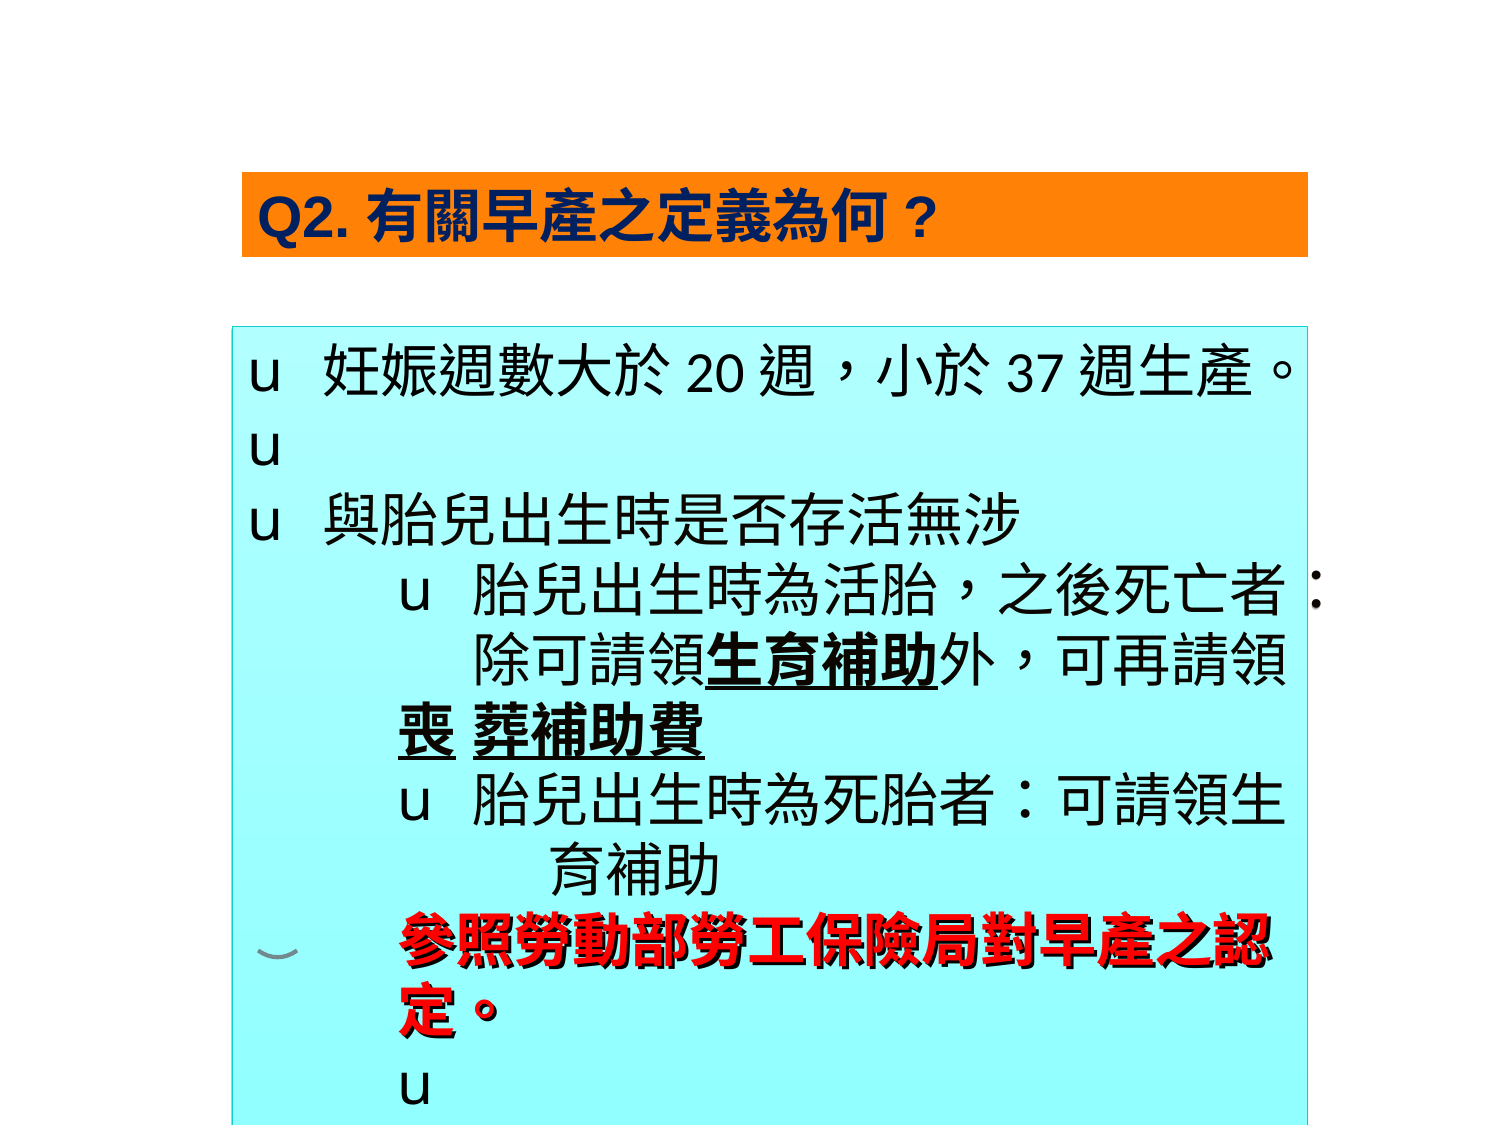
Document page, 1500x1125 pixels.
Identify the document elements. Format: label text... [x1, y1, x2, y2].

text_box 妊娠週數大於20週，小於37週生產。 與胎兒出生時是否存活無涉 胎兒出生時為活胎，之後死亡者： 除可請領生育補助外，可再請領喪 葬補助費 胎兒出生時為死胎者：可請領生育補助 參照勞動部勞工保險局對早產之認定。 [232, 326, 1307, 1125]
text_box Q2.有關早產之定義為何? [242, 172, 1308, 257]
